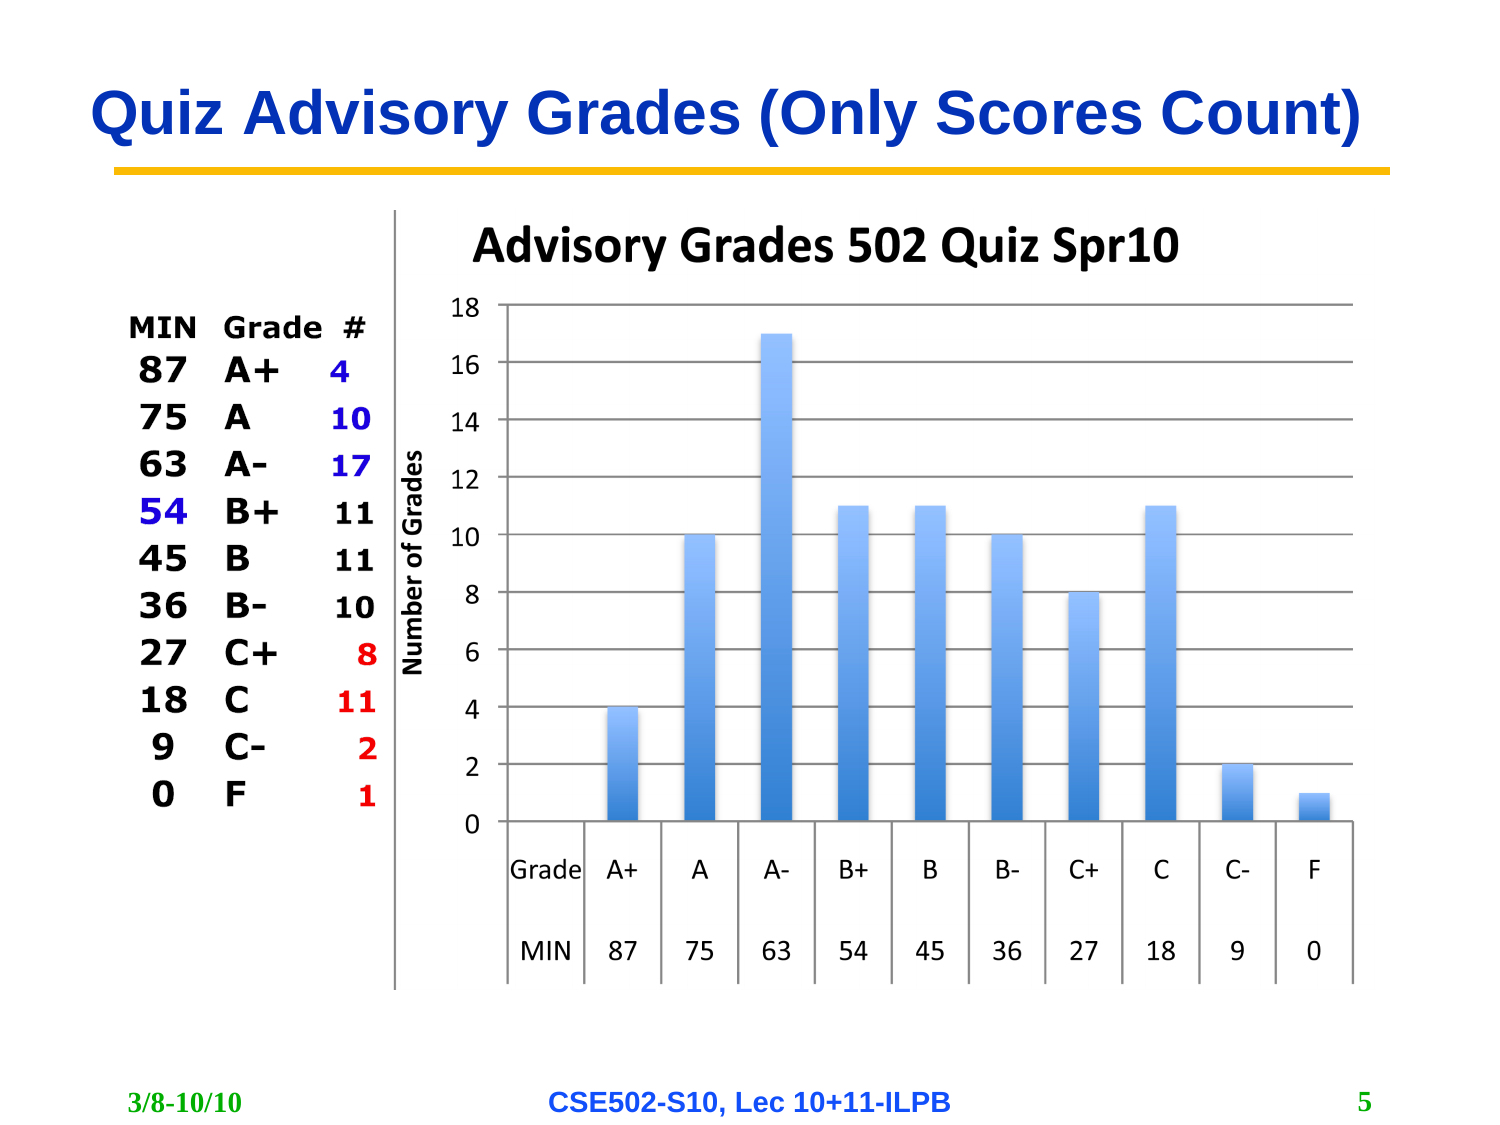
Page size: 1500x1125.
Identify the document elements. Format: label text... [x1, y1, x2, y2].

text_box CSE502-S10, Lec 10+11-ILPB [512, 1088, 988, 1113]
text_box <number> [1074, 1087, 1388, 1113]
title Quiz Advisory Grades (Only Scores Count) [74, 54, 1463, 176]
text_box [114, 195, 1375, 1005]
text_box 3/8-10/10 [112, 1088, 426, 1113]
